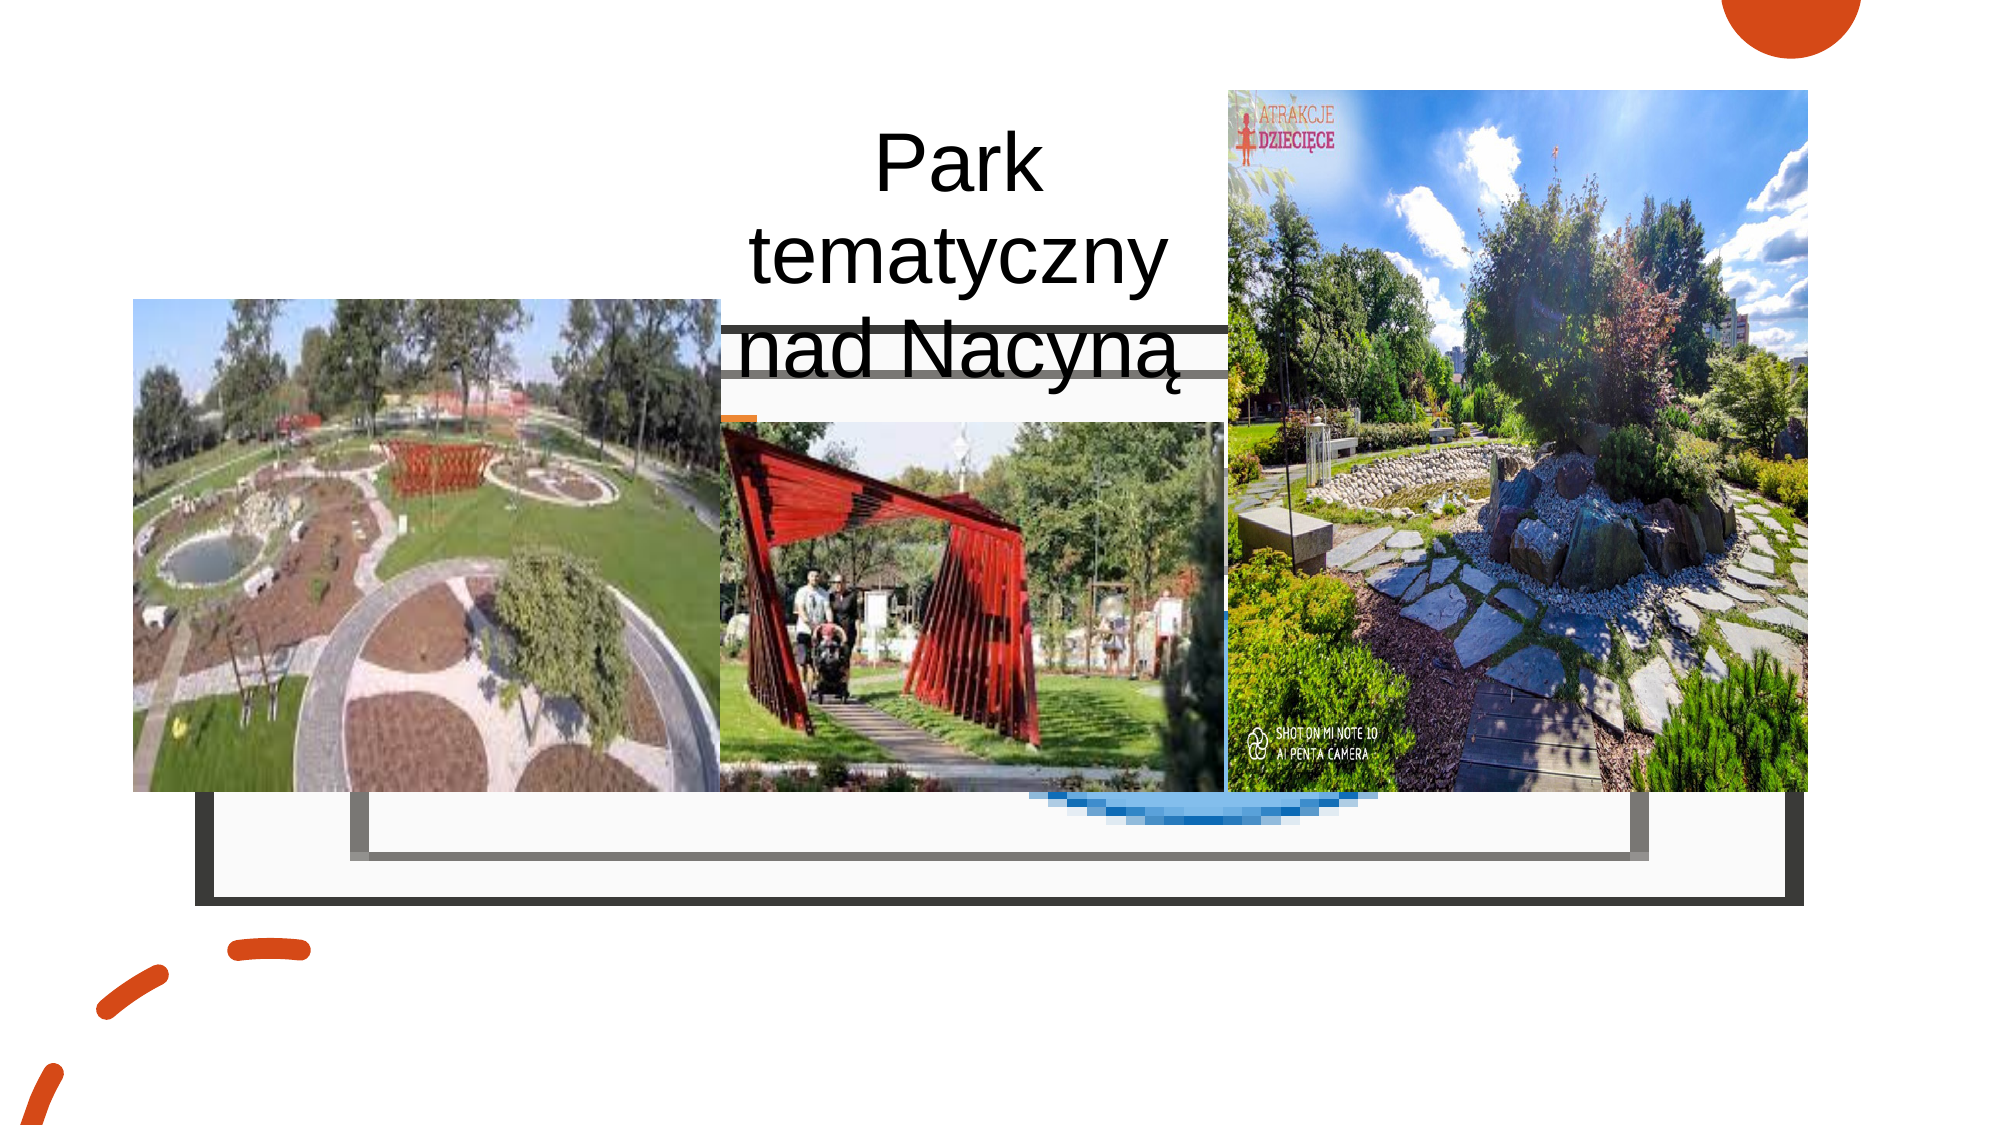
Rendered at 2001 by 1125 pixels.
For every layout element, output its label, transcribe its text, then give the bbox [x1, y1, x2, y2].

picture [133, 299, 1224, 792]
picture [1228, 90, 1808, 792]
text_box Park tematyczny nad Nacyną [701, 108, 1217, 403]
chart [137, 299, 1863, 933]
